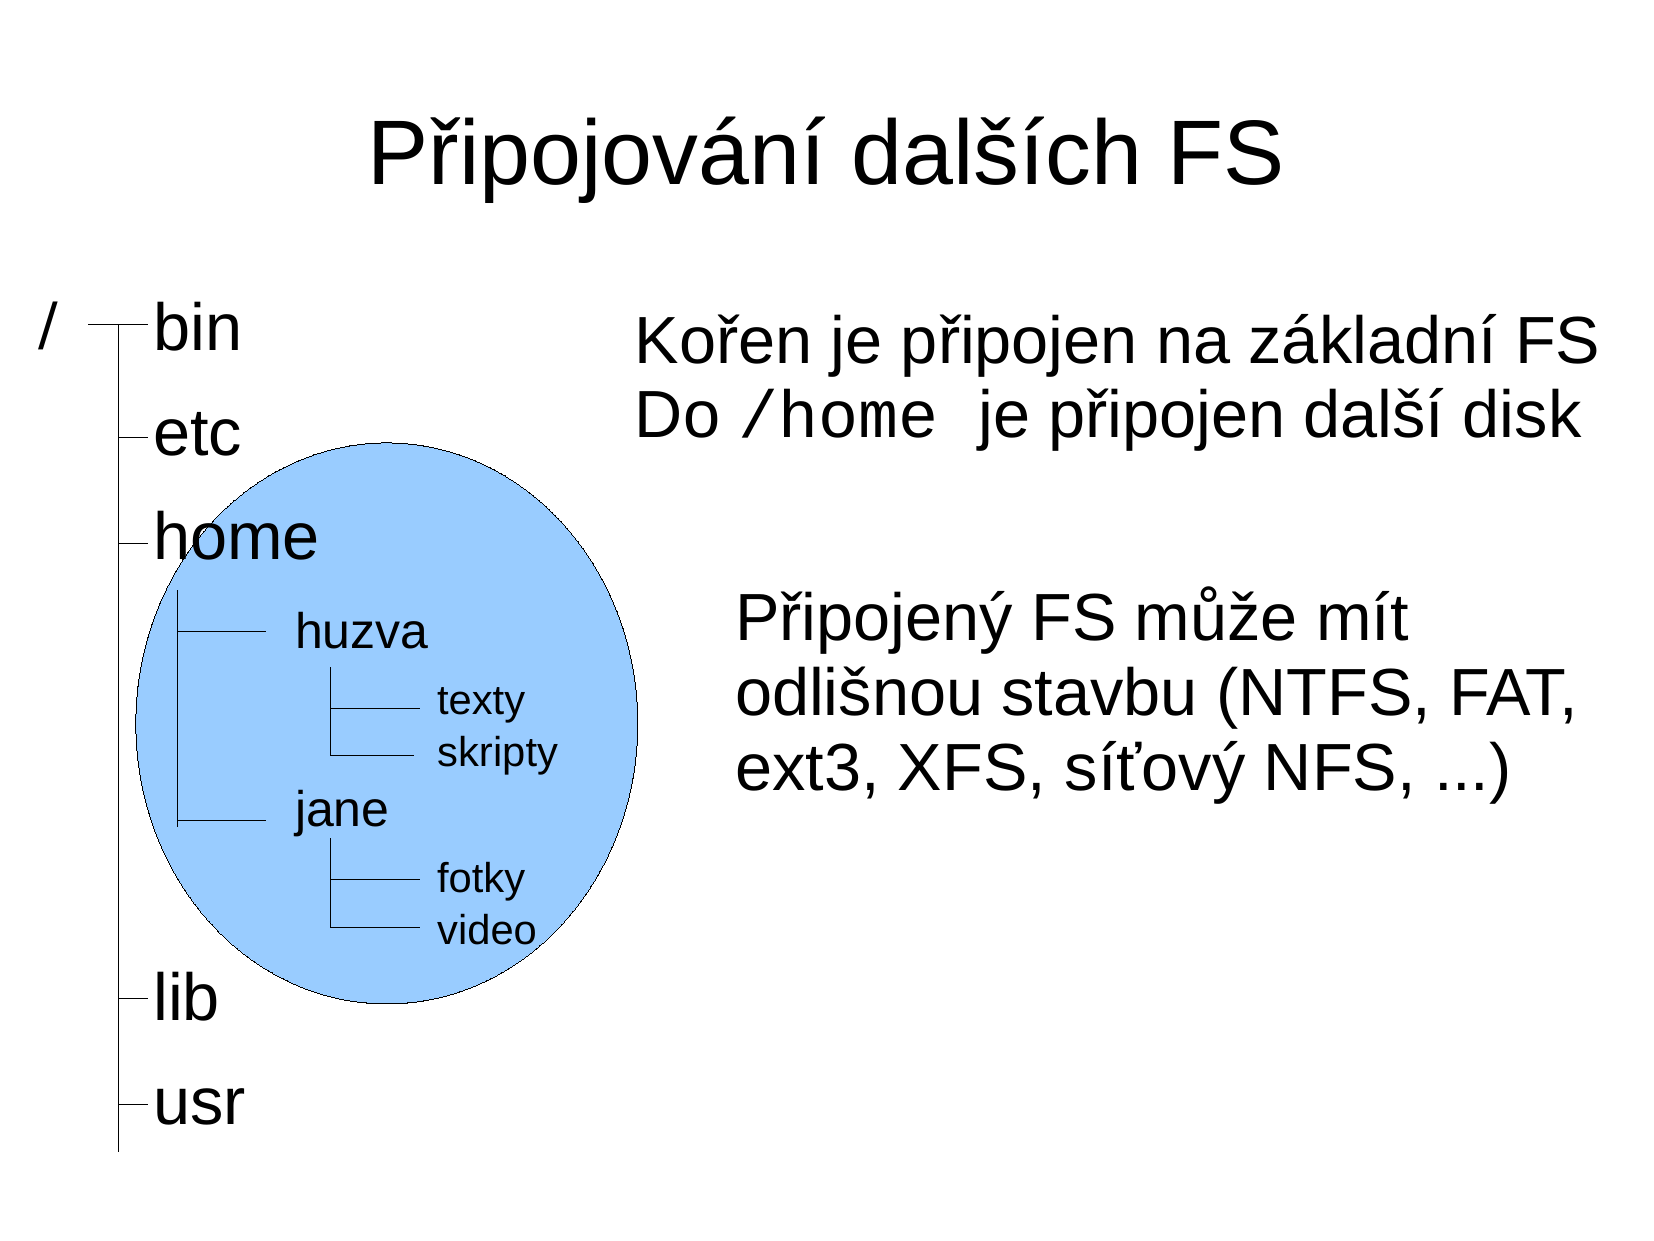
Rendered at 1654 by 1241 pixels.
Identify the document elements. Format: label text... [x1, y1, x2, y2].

text_box / [23, 283, 83, 373]
text_box Připojený FS může mít odlišnou stavbu (NTFS, FAT, ext3, XFS, síťový NFS, ...) [720, 572, 1636, 839]
text_box Kořen je připojen na základní FS Do /home je připojen další disk [620, 295, 1618, 466]
title Připojování dalších FS [82, 56, 1571, 250]
list bin etc home huzva texty skripty jane fotky video lib usr [82, 290, 1571, 1139]
